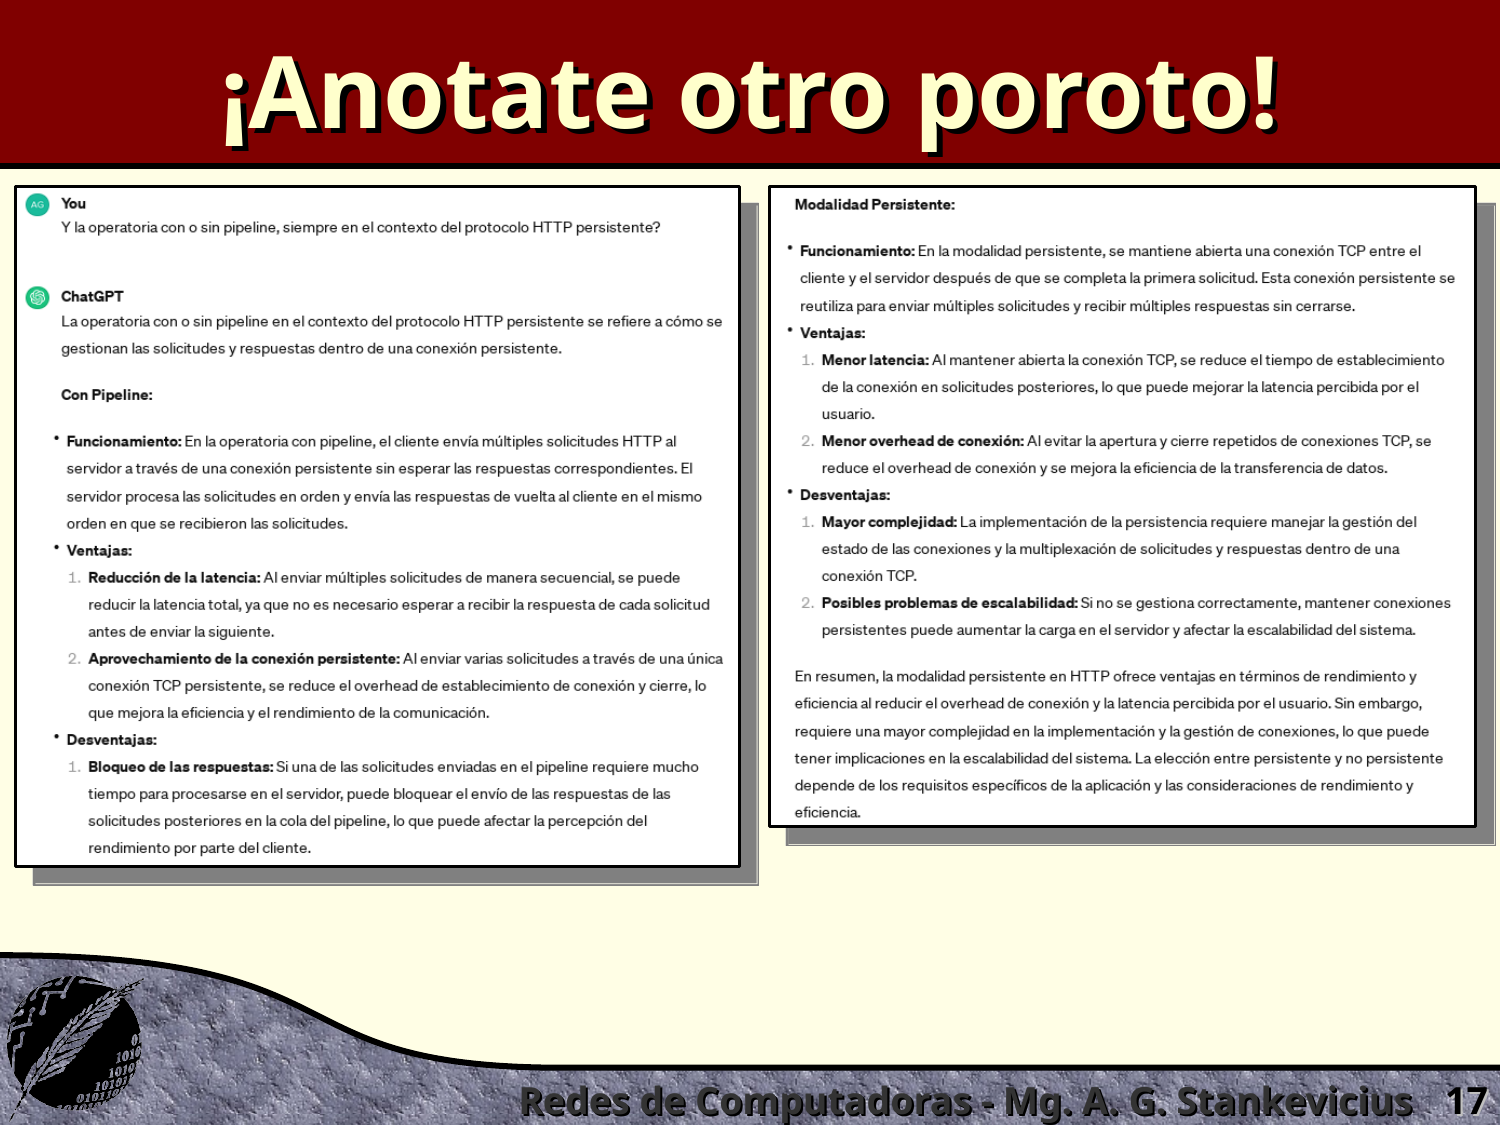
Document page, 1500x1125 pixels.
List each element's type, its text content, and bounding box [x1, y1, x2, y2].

picture [0, 959, 1500, 1125]
title ¡Anotate otro poroto! [15, 5, 1485, 160]
picture [790, 1100, 795, 1110]
picture [1047, 1100, 1054, 1110]
picture [17, 187, 739, 866]
picture [771, 187, 1475, 826]
